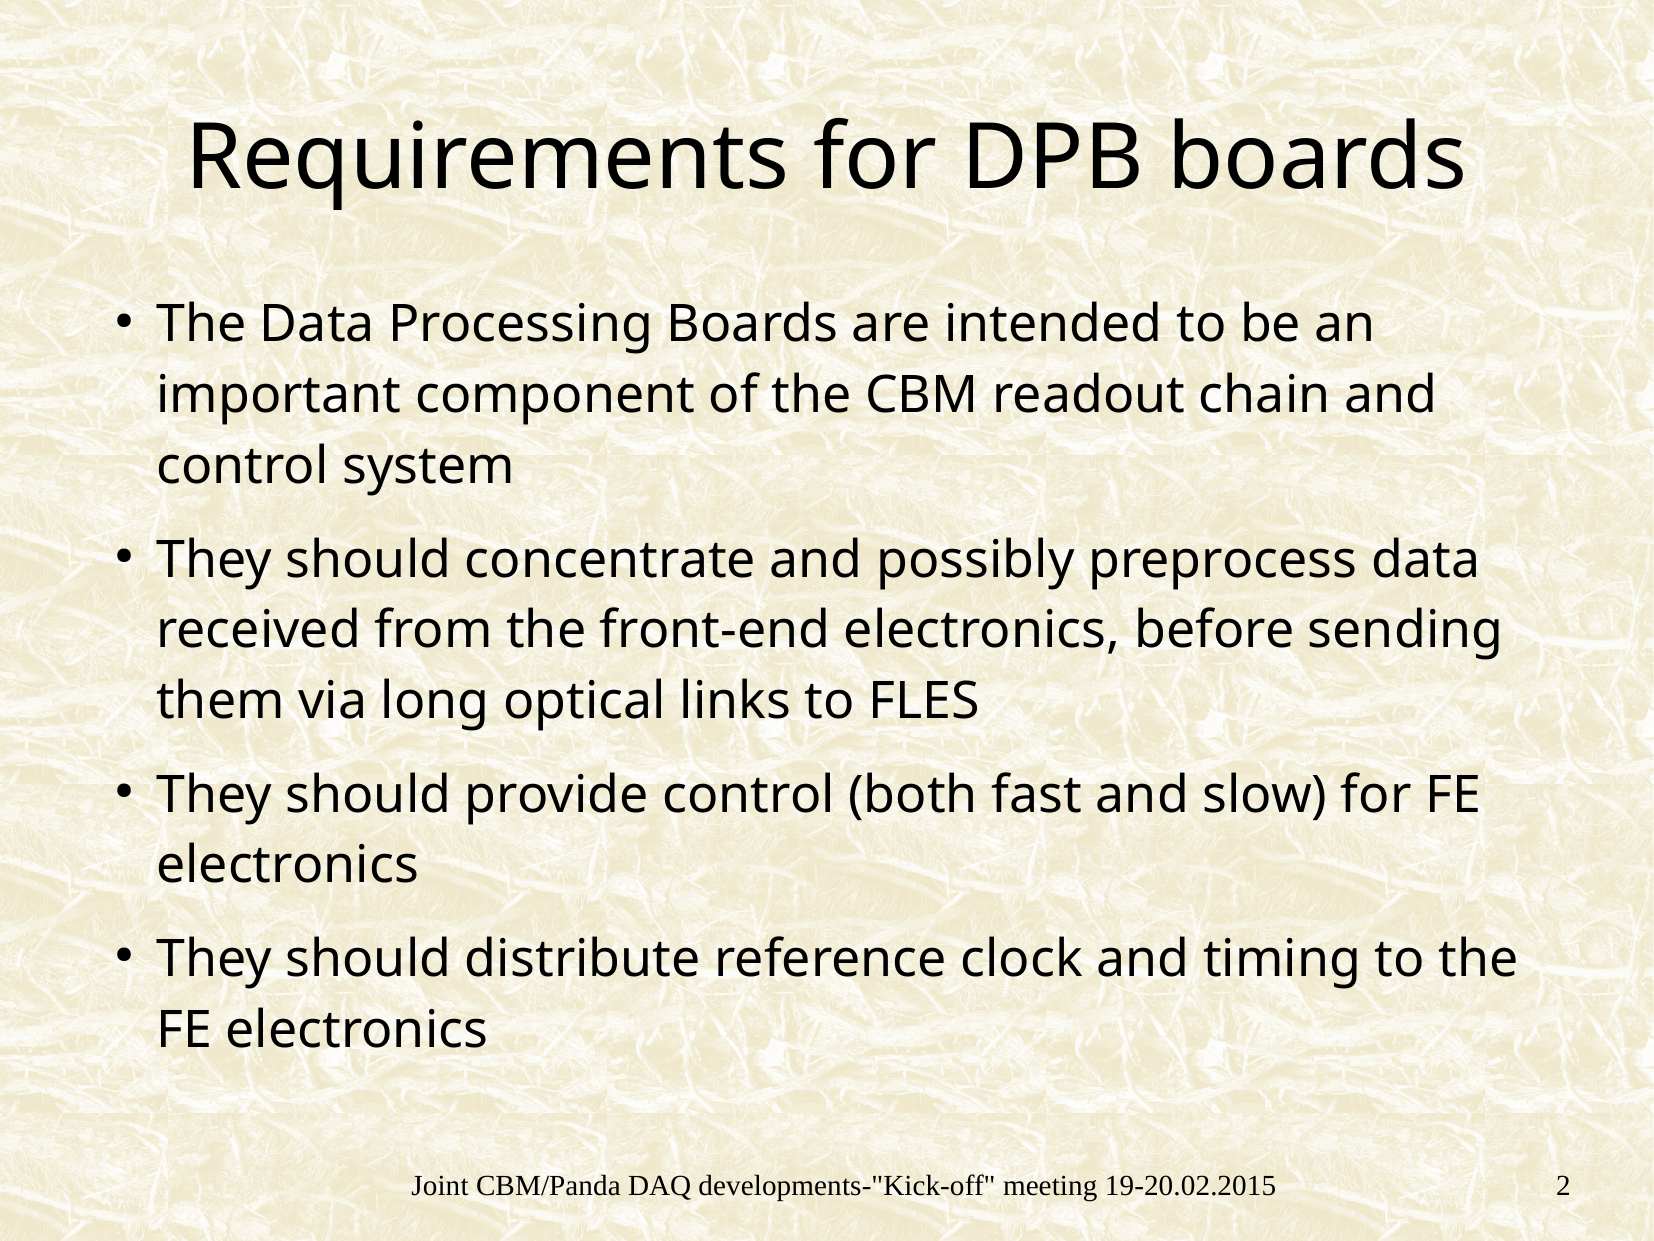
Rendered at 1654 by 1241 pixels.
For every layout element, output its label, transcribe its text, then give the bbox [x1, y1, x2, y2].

picture [0, 0, 1654, 1241]
list The Data Processing Boards are intended to be an important component of the CBM readout chain and control system They should concentrate and possibly preprocess data received from the front-end electronics, before sending them via long optical links to FLES They should provide control (both fast and slow) for FE electronics They should distribute reference clock and timing to the FE electronics [101, 286, 1557, 1066]
title Requirements for DPB boards [82, 49, 1571, 257]
